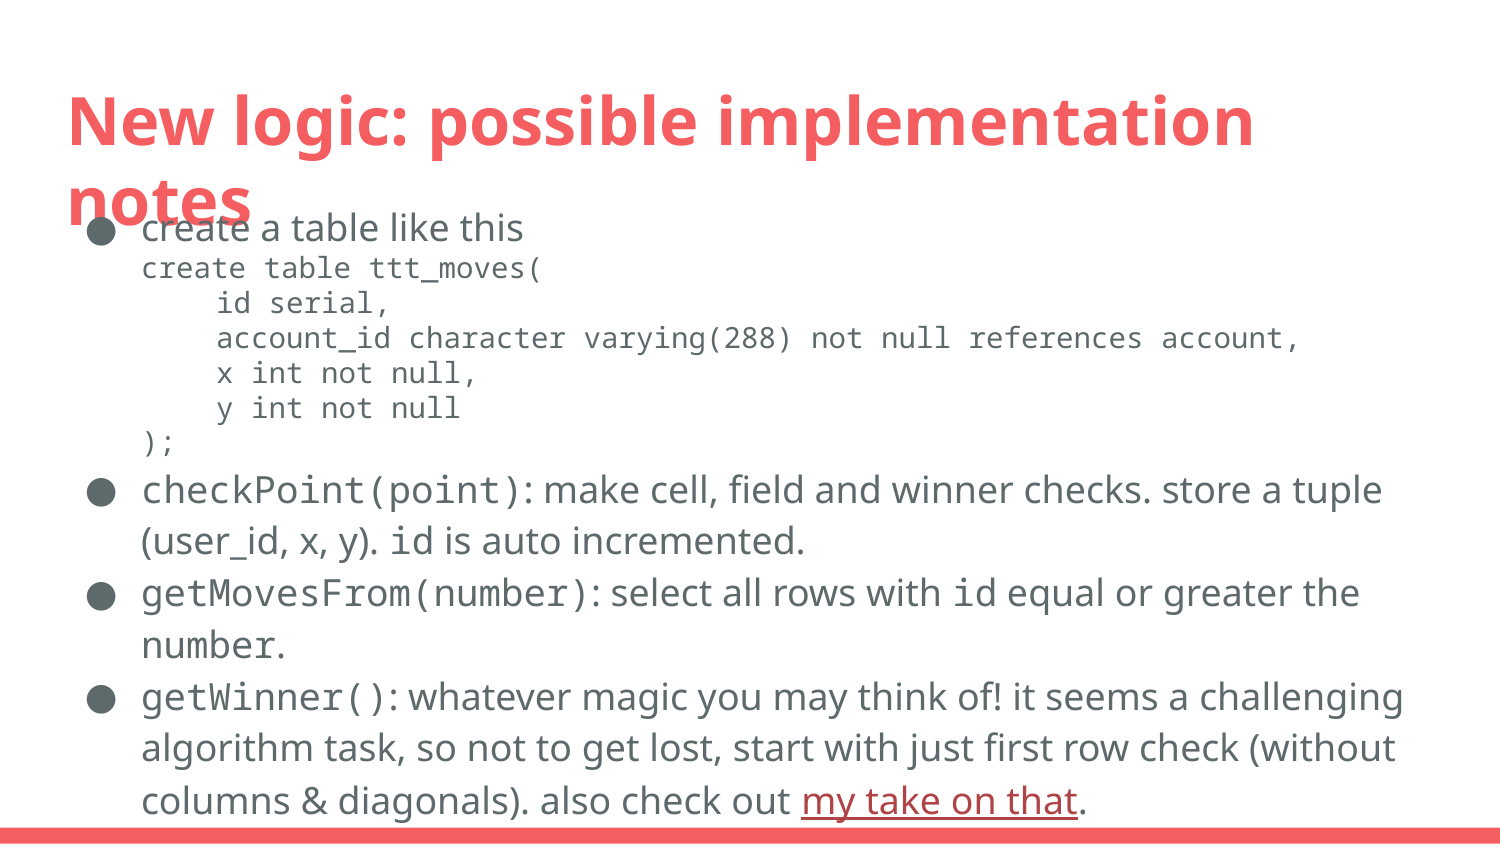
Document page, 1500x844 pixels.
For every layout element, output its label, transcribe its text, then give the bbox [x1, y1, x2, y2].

title New logic: possible implementation notes [51, 64, 1449, 167]
list create a table like this create table ttt_moves( id serial, account_id character varying(288) not null references account, x int not null, y int not null ); checkPoint(point): make cell, field and winner checks. store a tuple (user_id, x, y). id is auto incremented. getMovesFrom(number): select all rows with id equal or greater the number. getWinner(): whatever magic you may think of! it seems a challenging algorithm task, so not to get lost, start with just first row check (without columns & diagonals). also check out my take on that. [51, 189, 1449, 750]
